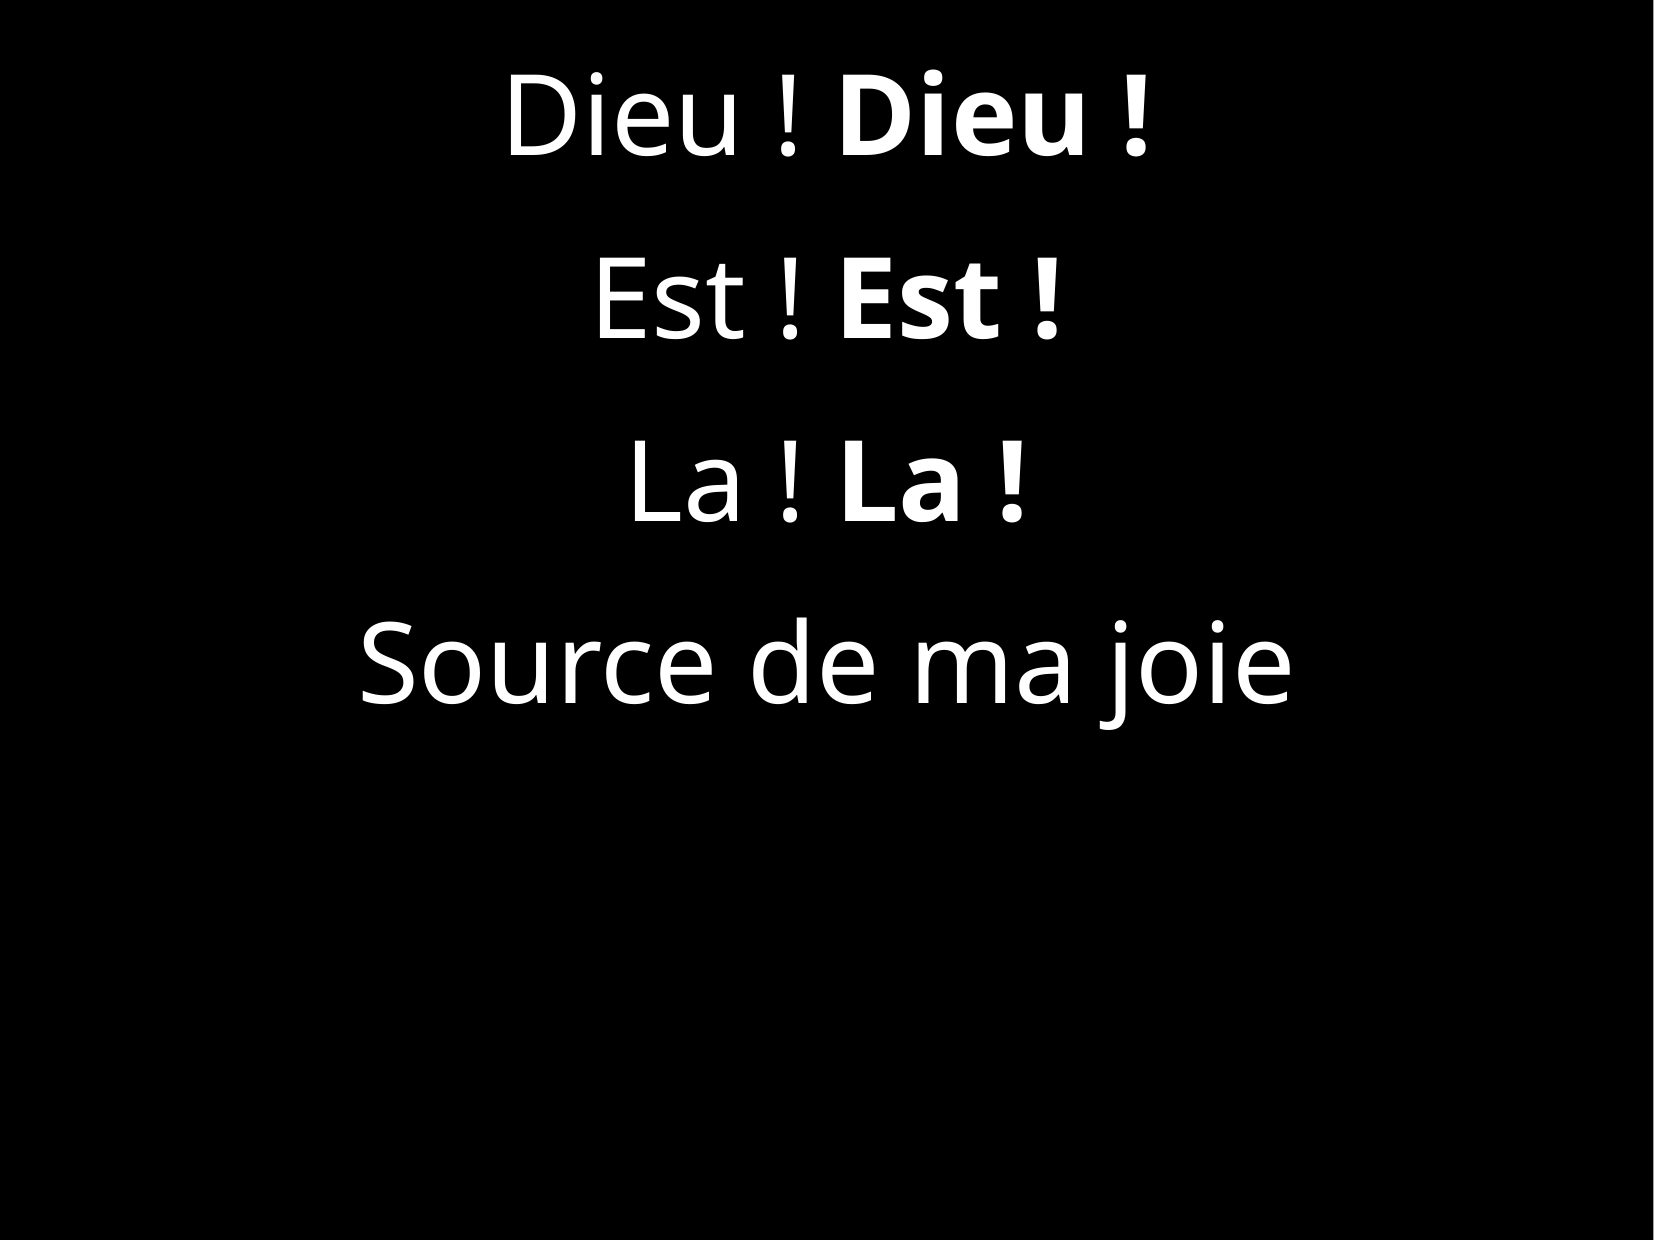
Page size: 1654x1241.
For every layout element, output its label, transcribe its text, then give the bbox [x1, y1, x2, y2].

list Dieu ! Dieu ! Est ! Est ! La ! La ! Source de ma joie [82, 35, 1571, 1109]
